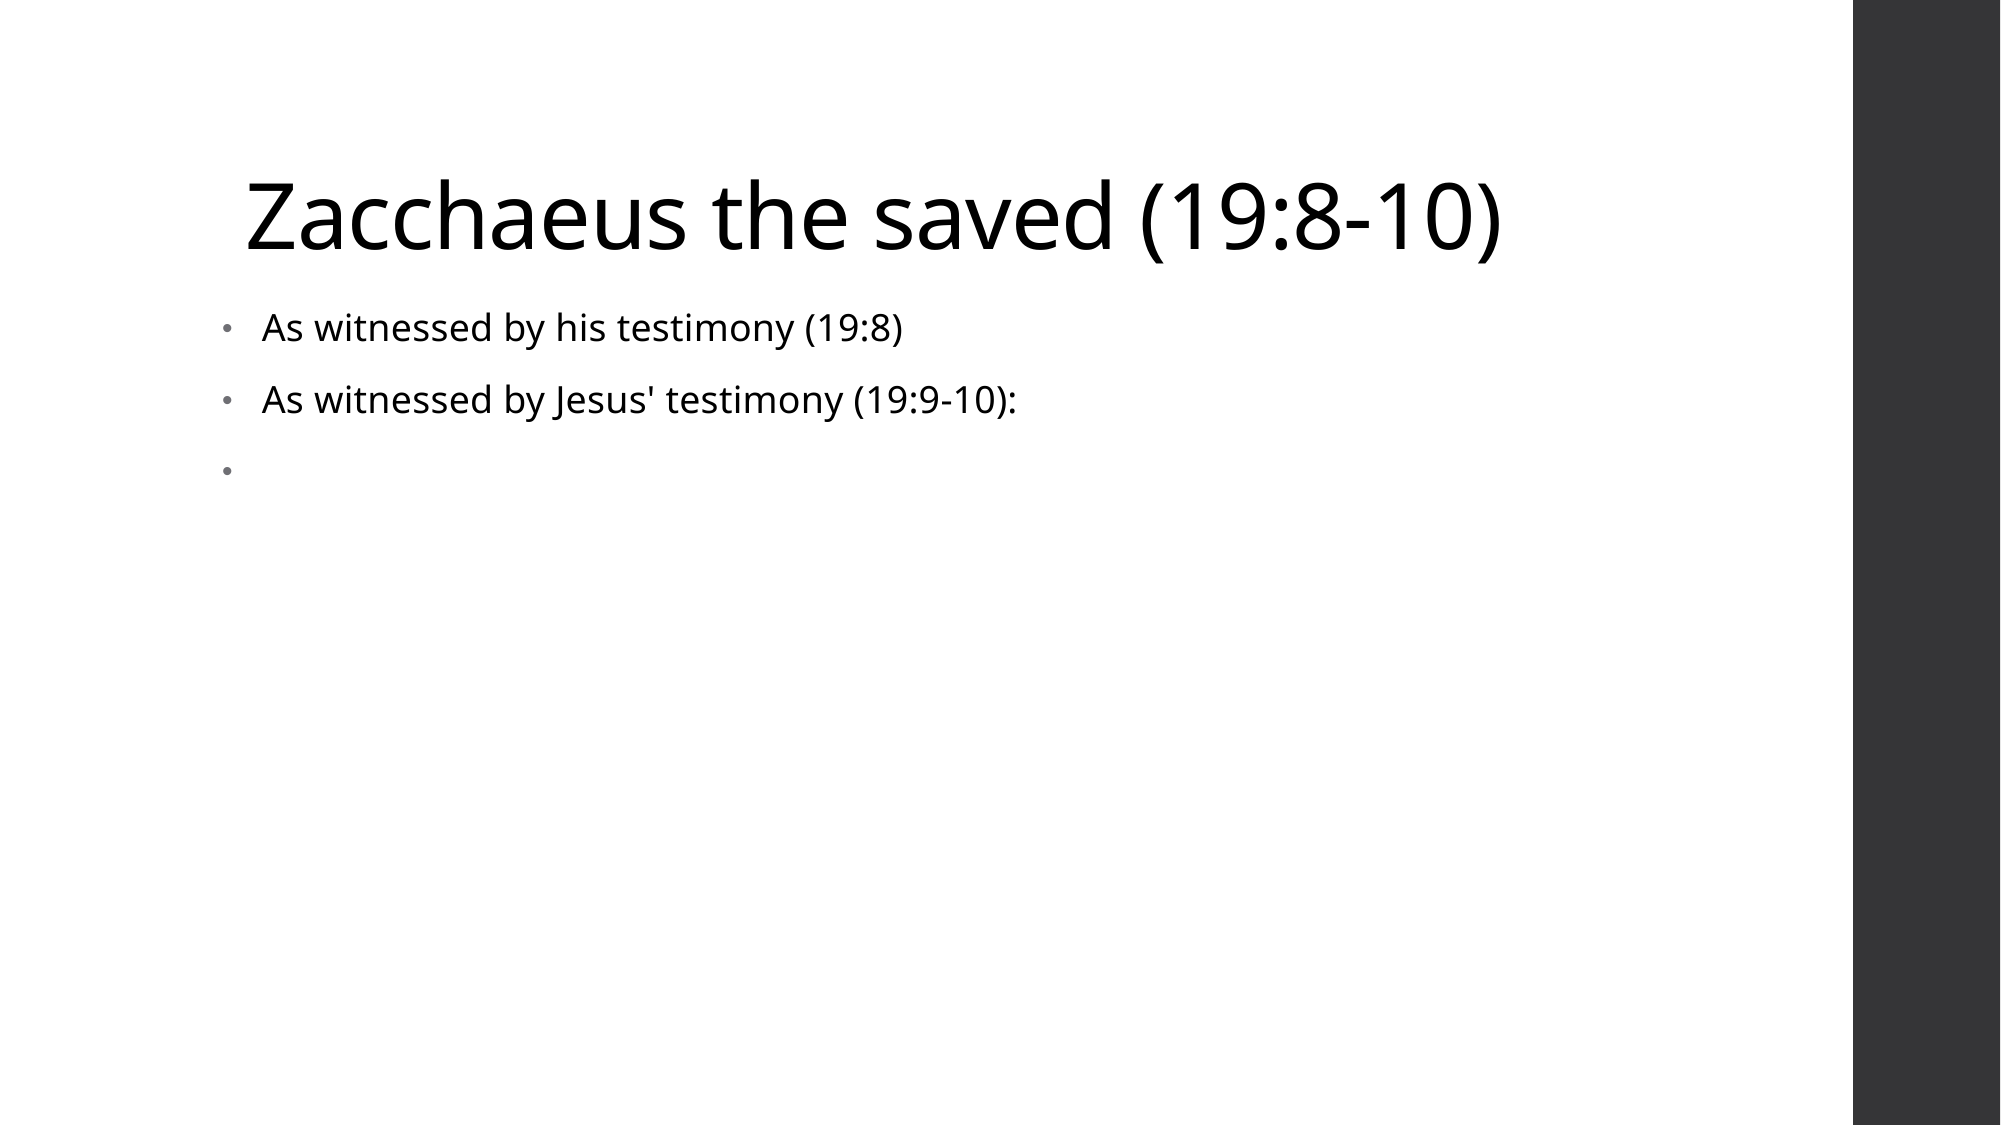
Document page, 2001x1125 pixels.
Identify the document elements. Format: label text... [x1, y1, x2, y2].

list As witnessed by his testimony (19:8) As witnessed by Jesus' testimony (19:9-10): [206, 299, 1617, 1014]
title Zacchaeus the saved (19:8-10) [206, 60, 1797, 278]
